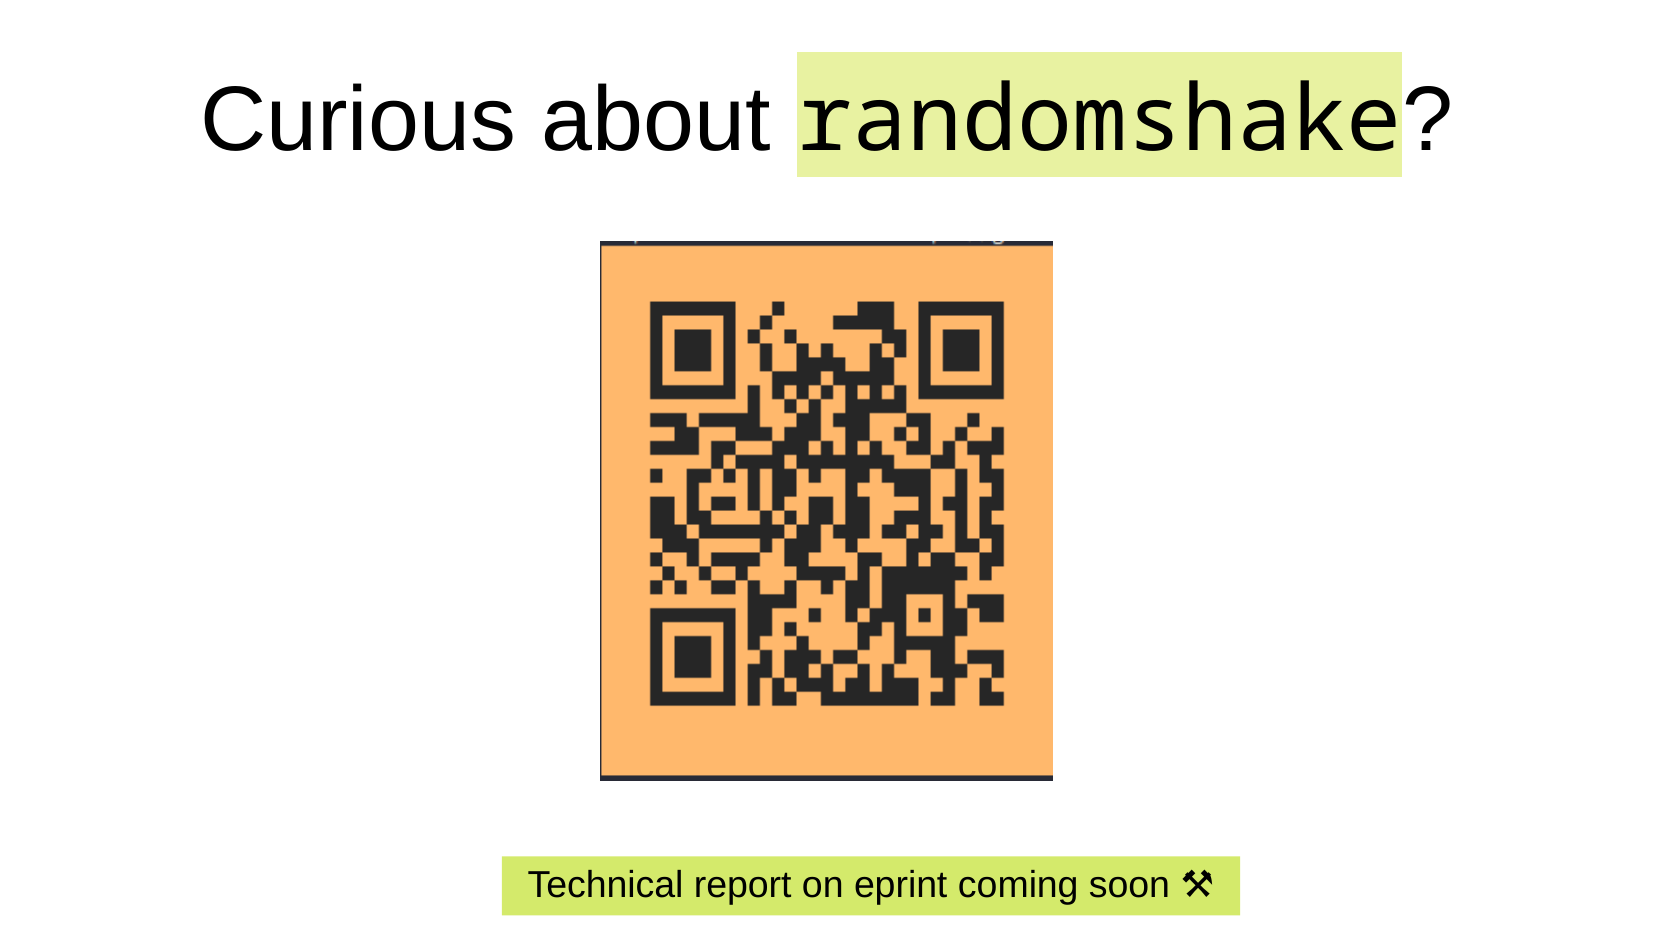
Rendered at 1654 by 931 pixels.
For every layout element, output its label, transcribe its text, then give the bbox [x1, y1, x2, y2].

text_box Technical report on eprint coming soon ⚒️ [501, 856, 1241, 916]
title Curious about randomshake? [82, 37, 1571, 193]
picture [600, 241, 1053, 781]
